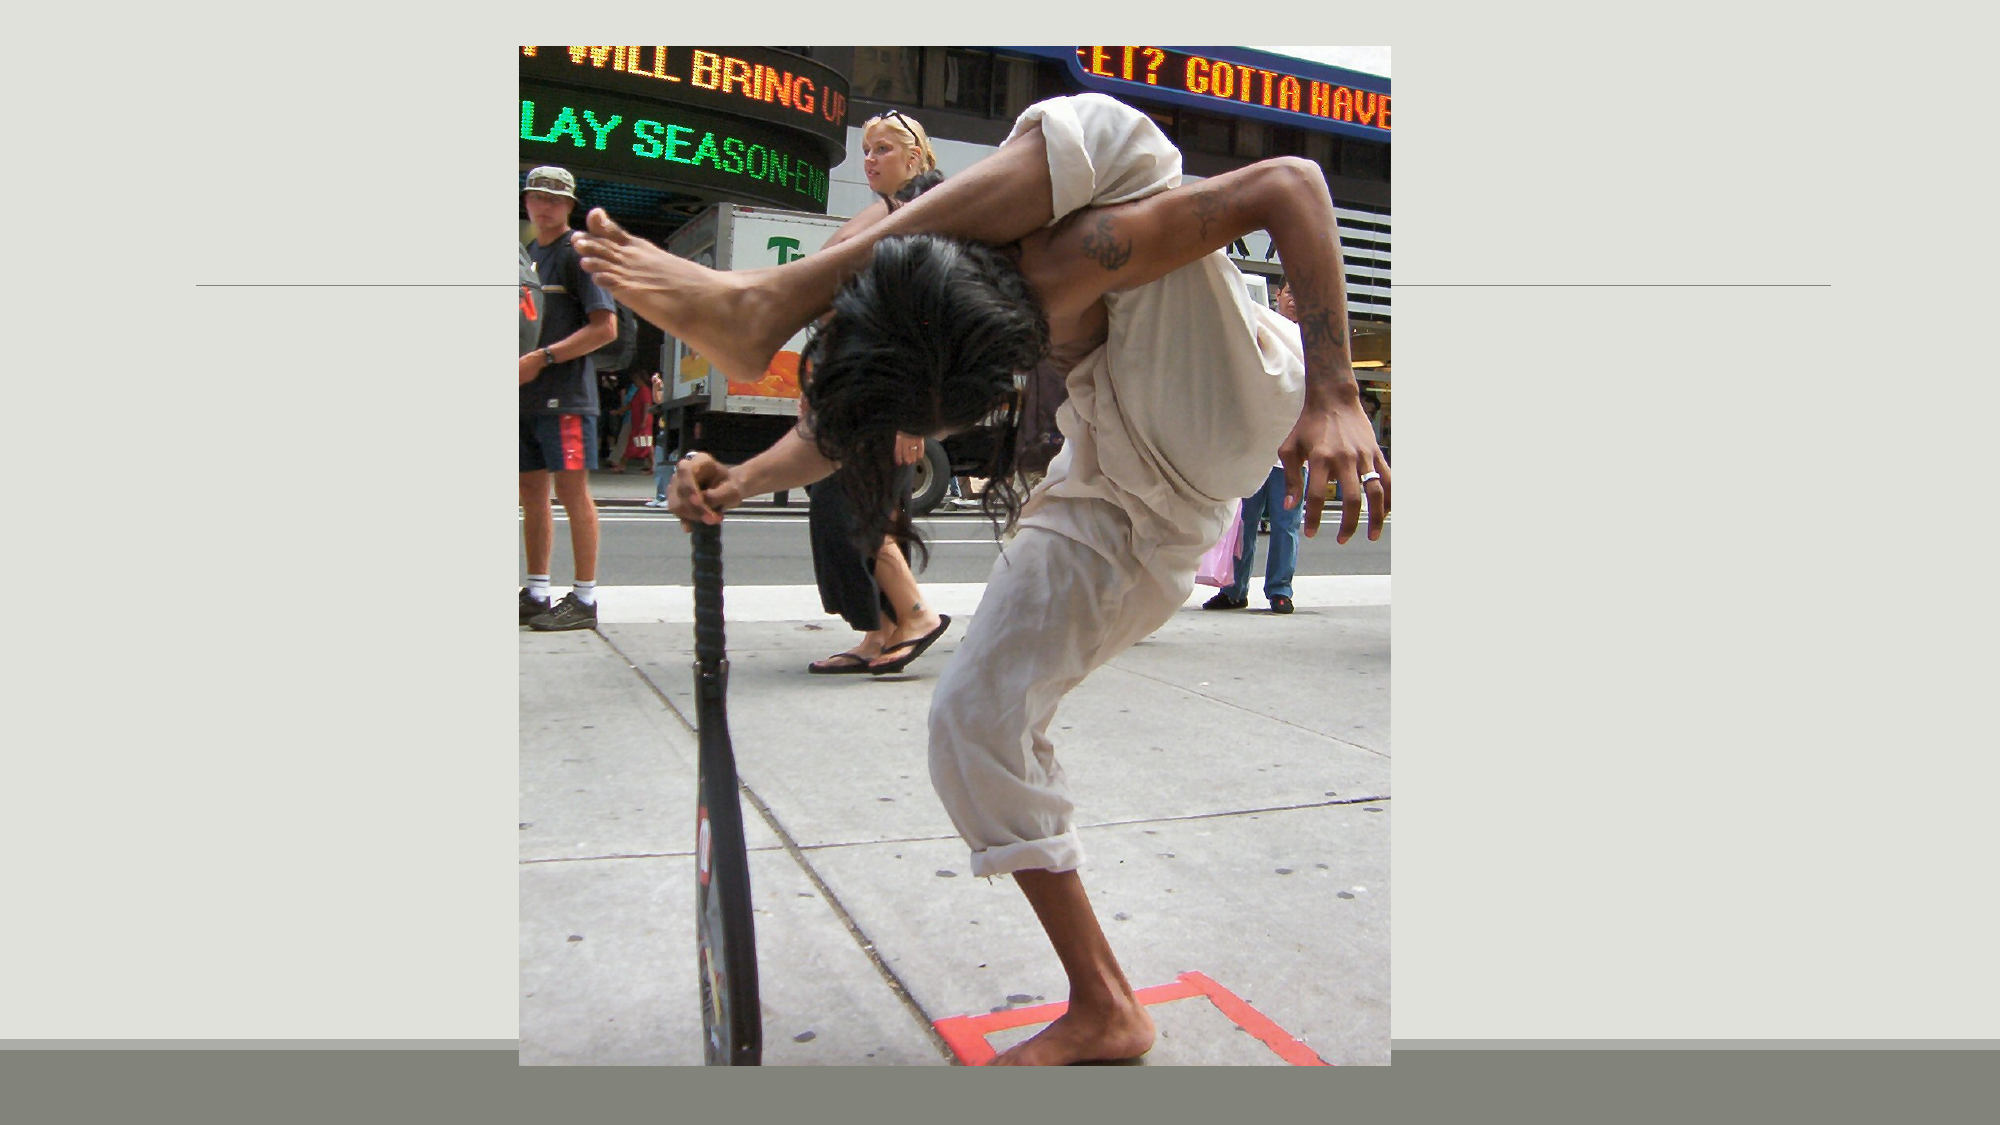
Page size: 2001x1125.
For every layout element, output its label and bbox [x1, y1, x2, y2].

picture [519, 47, 1391, 1066]
